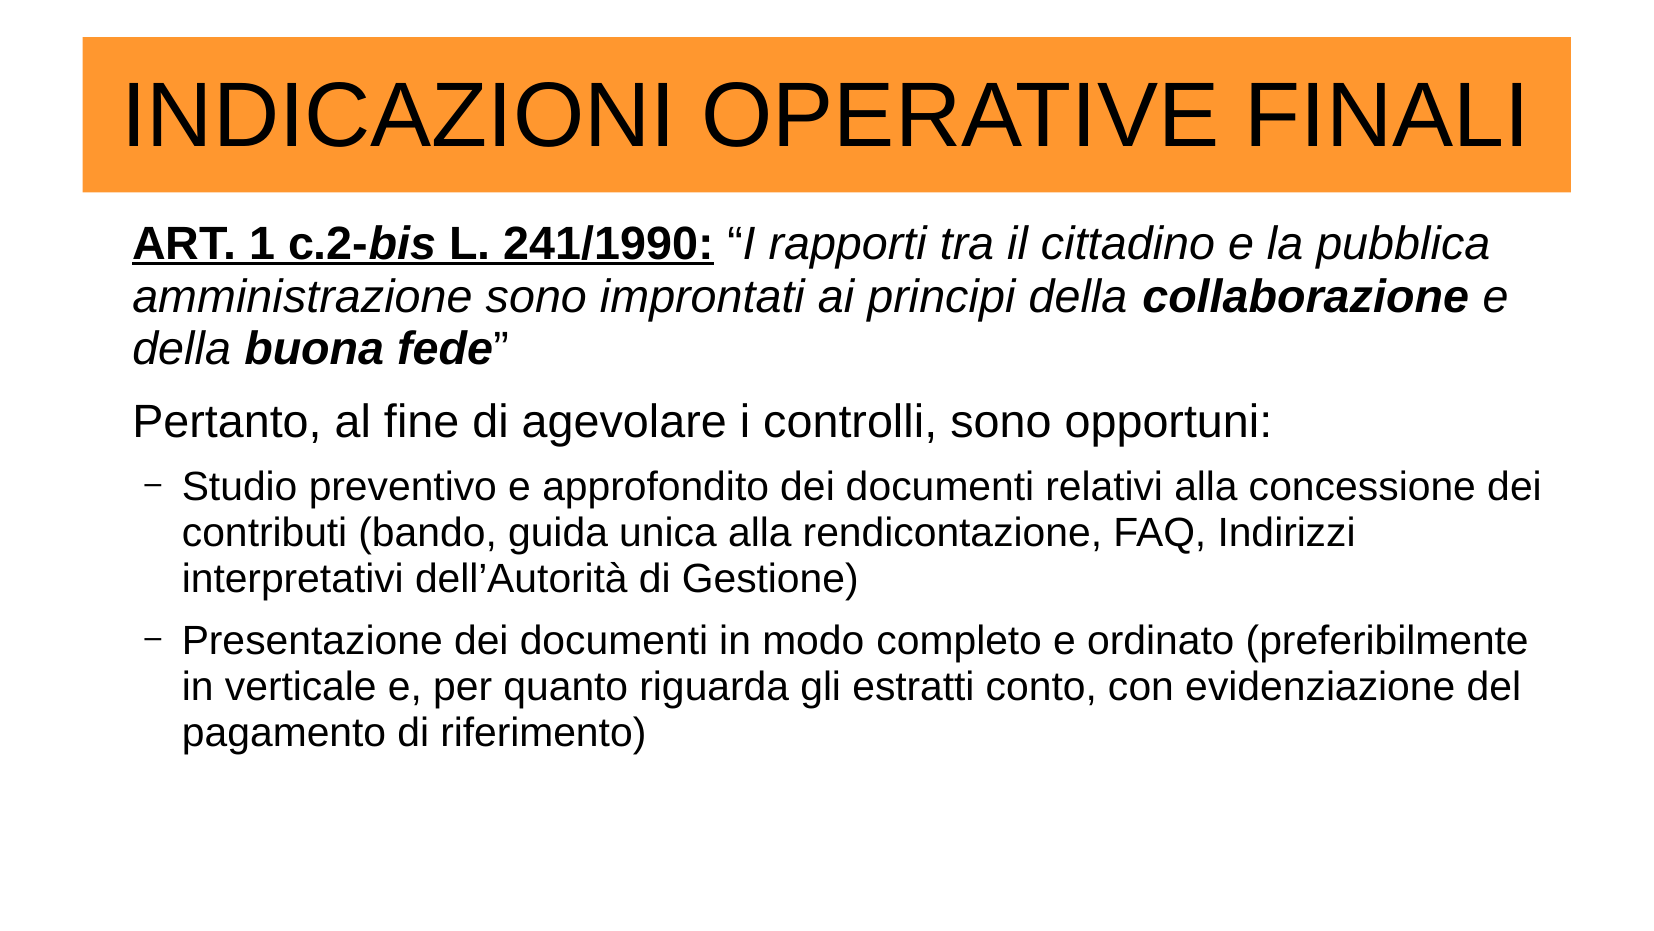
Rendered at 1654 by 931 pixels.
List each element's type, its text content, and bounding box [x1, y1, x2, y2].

title INDICAZIONI OPERATIVE FINALI [82, 37, 1571, 193]
list ART. 1 c.2-bis L. 241/1990: “I rapporti tra il cittadino e la pubblica amministrazione sono improntati ai principi della collaborazione e della buona fede” Pertanto, al fine di agevolare i controlli, sono opportuni: Studio preventivo e approfondito dei documenti relativi alla concessione dei contributi (bando, guida unica alla rendicontazione, FAQ, Indirizzi interpretativi dell’Autorità di Gestione) Presentazione dei documenti in modo completo e ordinato (preferibilmente in verticale e, per quanto riguarda gli estratti conto, con evidenziazione del pagamento di riferimento) [82, 217, 1571, 758]
